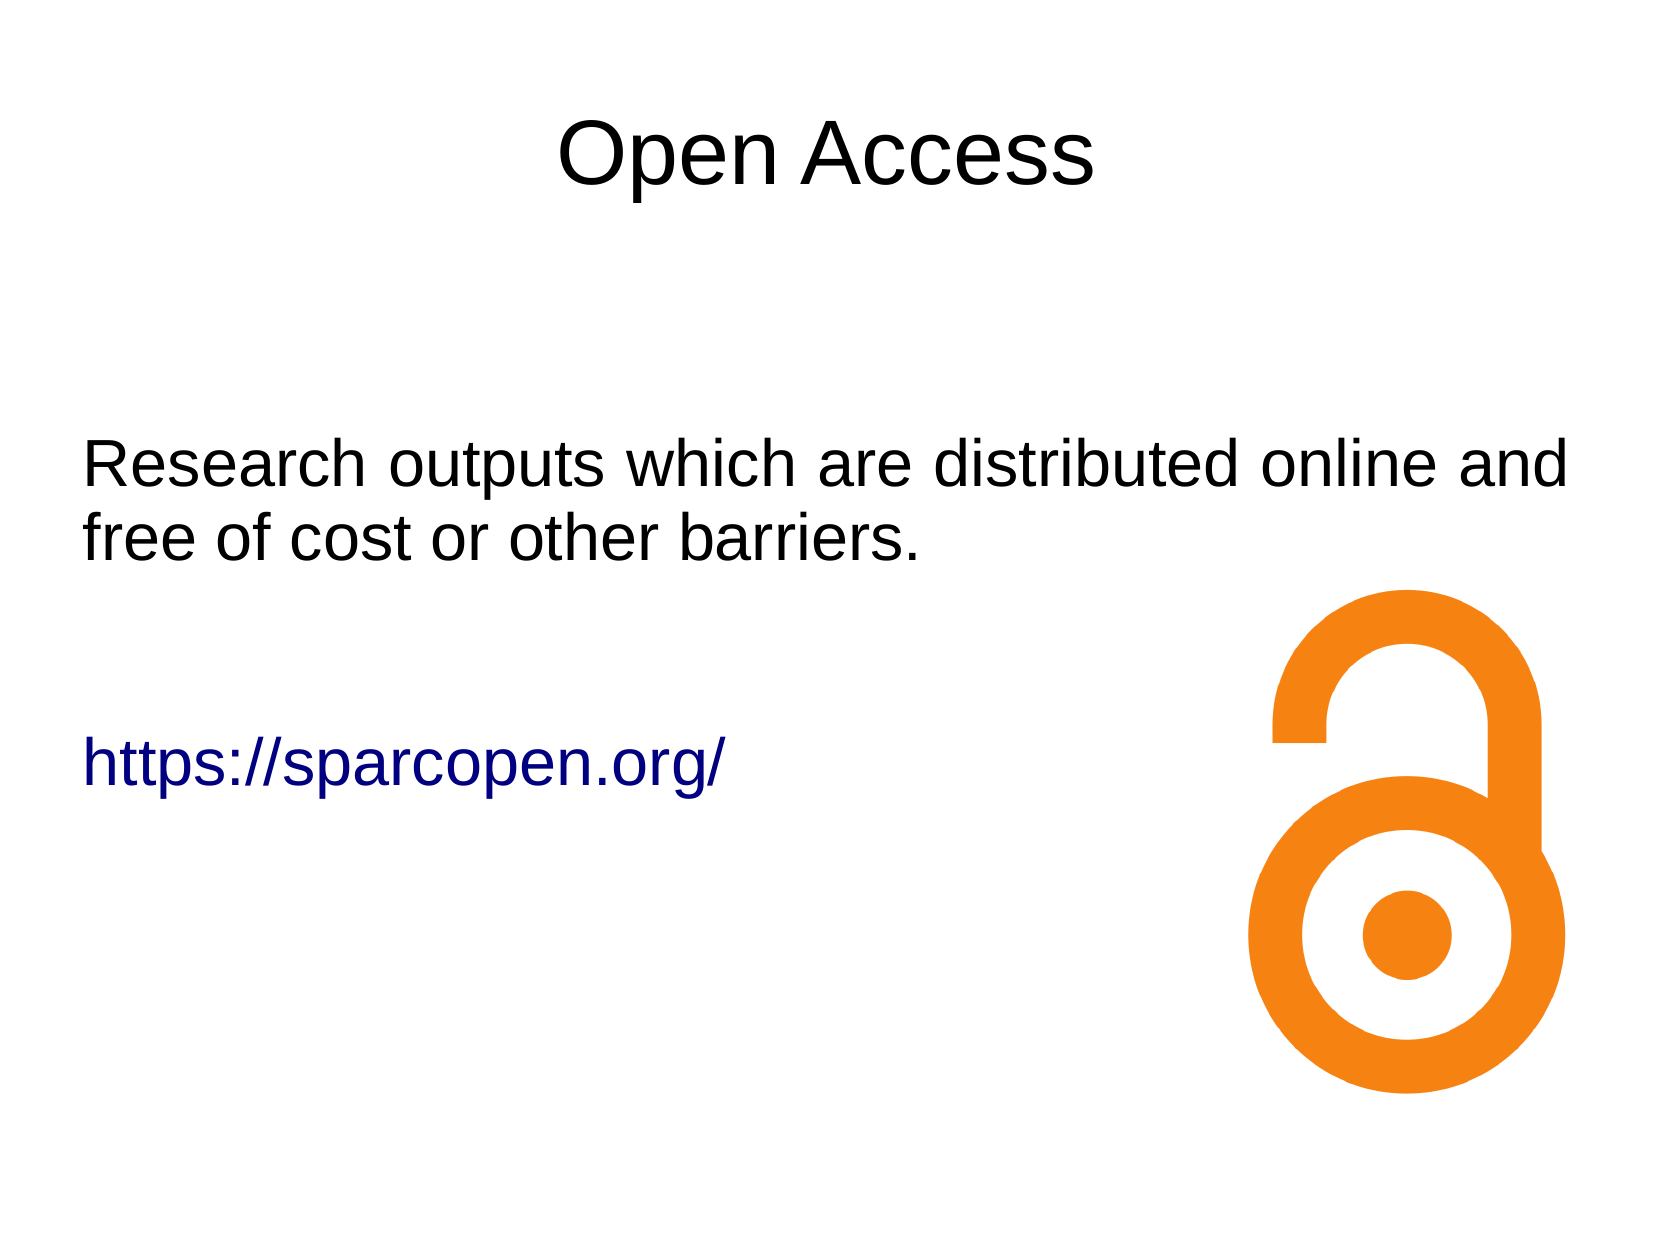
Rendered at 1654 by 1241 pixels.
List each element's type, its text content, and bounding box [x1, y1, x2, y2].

picture [1242, 584, 1571, 1099]
title Open Access [82, 49, 1571, 257]
subtitle Research outputs which are distributed online and free of cost or other barriers. https://sparcopen.org/ [82, 290, 1571, 1010]
